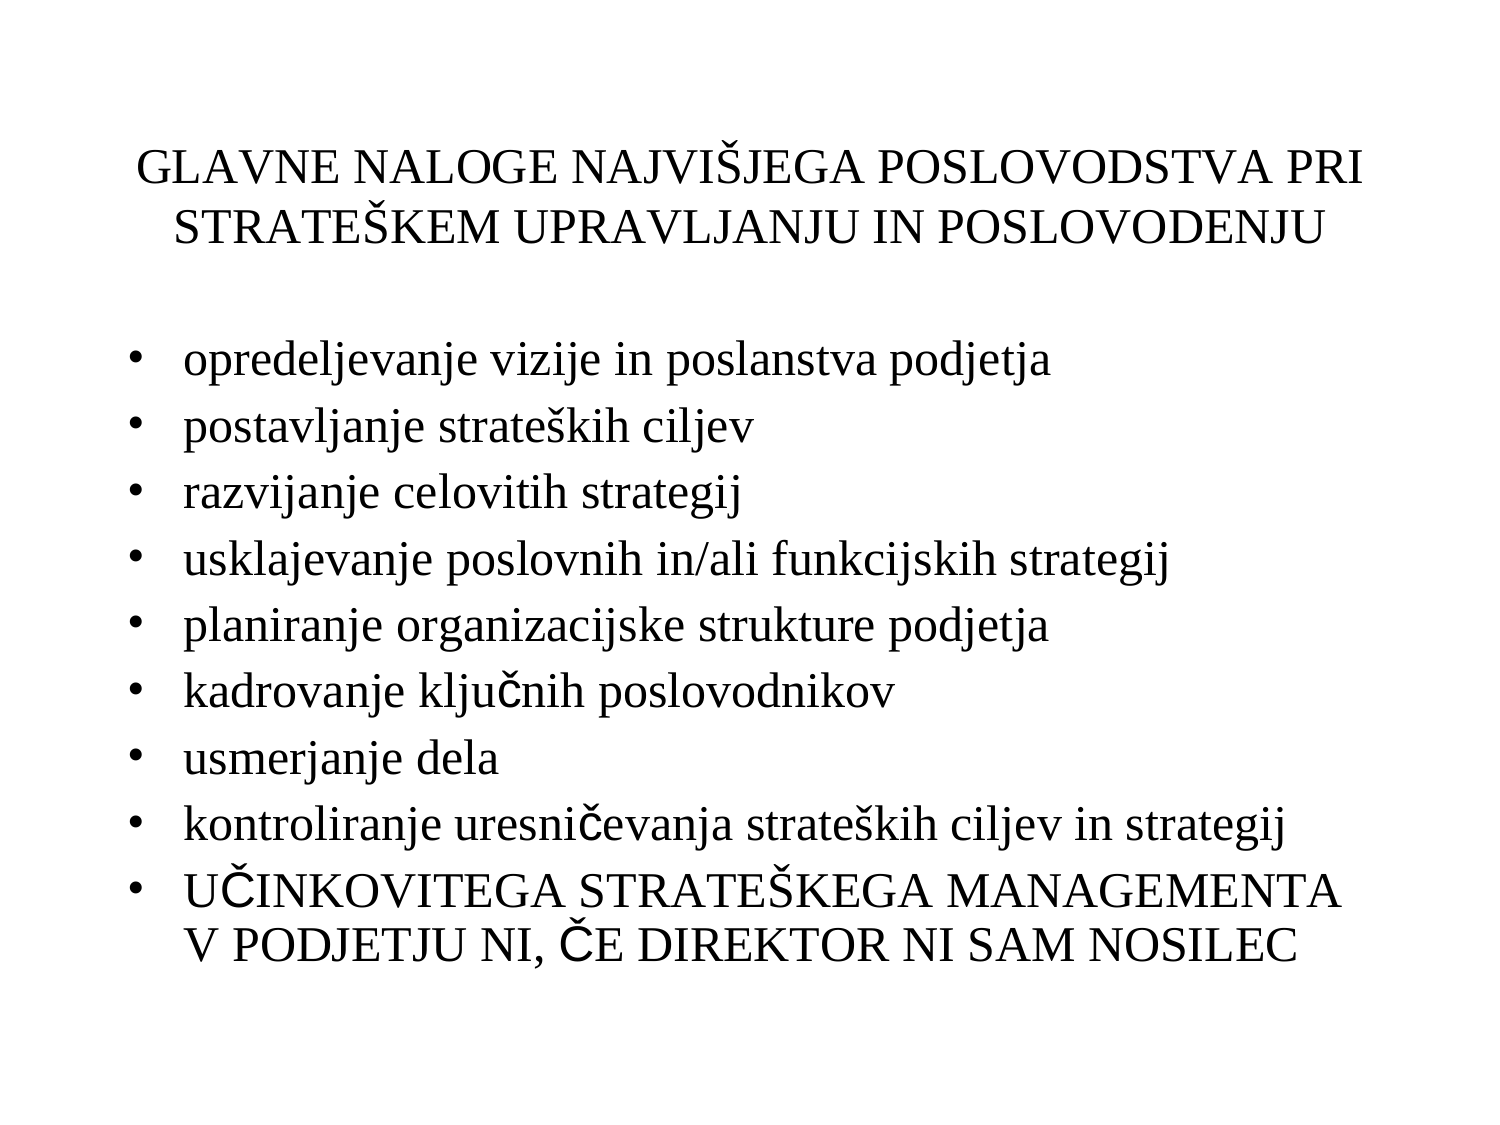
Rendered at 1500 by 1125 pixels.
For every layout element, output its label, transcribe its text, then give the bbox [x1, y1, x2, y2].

list opredeljevanje vizije in poslanstva podjetja postavljanje strateških ciljev razvijanje celovitih strategij usklajevanje poslovnih in/ali funkcijskih strategij planiranje organizacijske strukture podjetja kadrovanje ključnih poslovodnikov usmerjanje dela kontroliranje uresničevanja strateških ciljev in strategij UČINKOVITEGA STRATEŠKEGA MANAGEMENTA V PODJETJU NI, ČE DIREKTOR NI SAM NOSILEC [112, 324, 1388, 1001]
title GLAVNE NALOGE NAJVIŠJEGA POSLOVODSTVA PRI STRATEŠKEM UPRAVLJANJU IN POSLOVODENJU [112, 99, 1388, 288]
